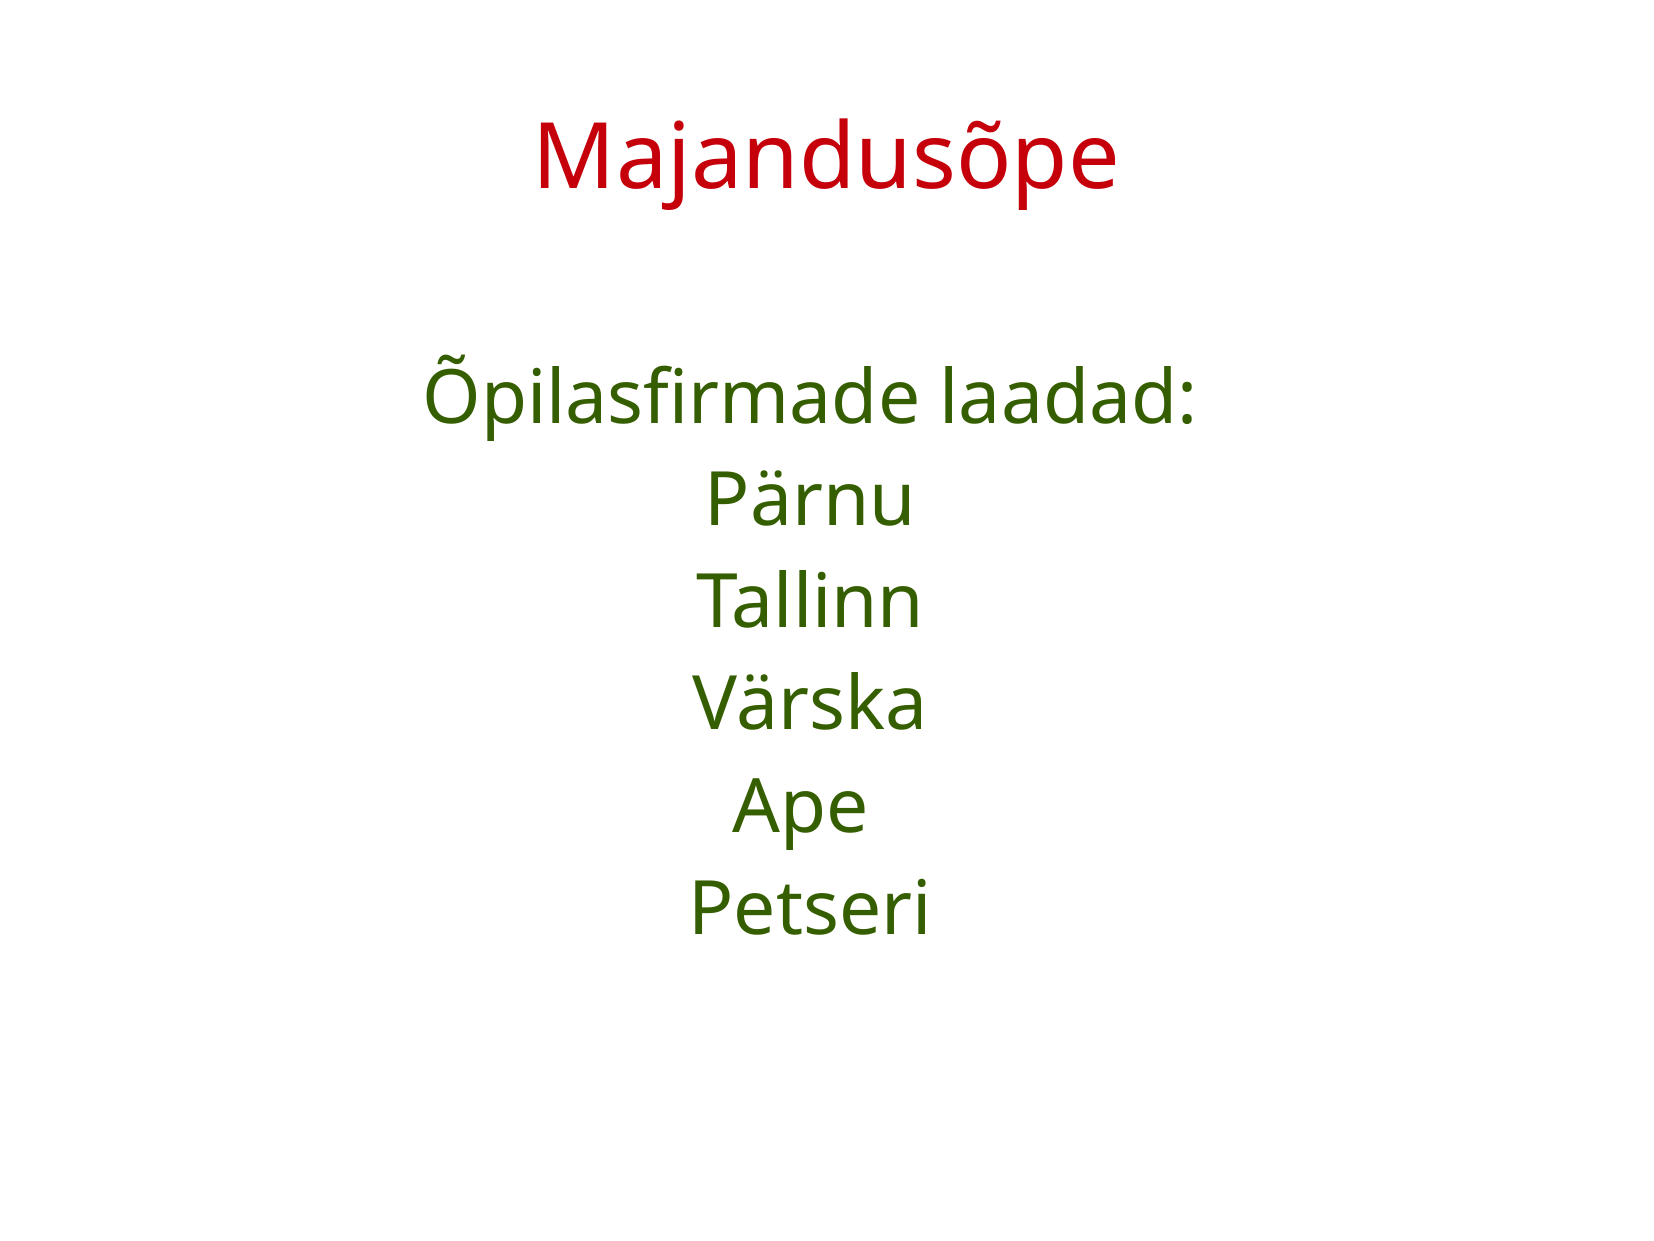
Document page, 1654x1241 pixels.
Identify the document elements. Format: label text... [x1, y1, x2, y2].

title Majandusõpe [82, 49, 1571, 257]
subtitle Õpilasfirmade laadad: Pärnu Tallinn Värska Ape Petseri [82, 290, 1538, 1010]
